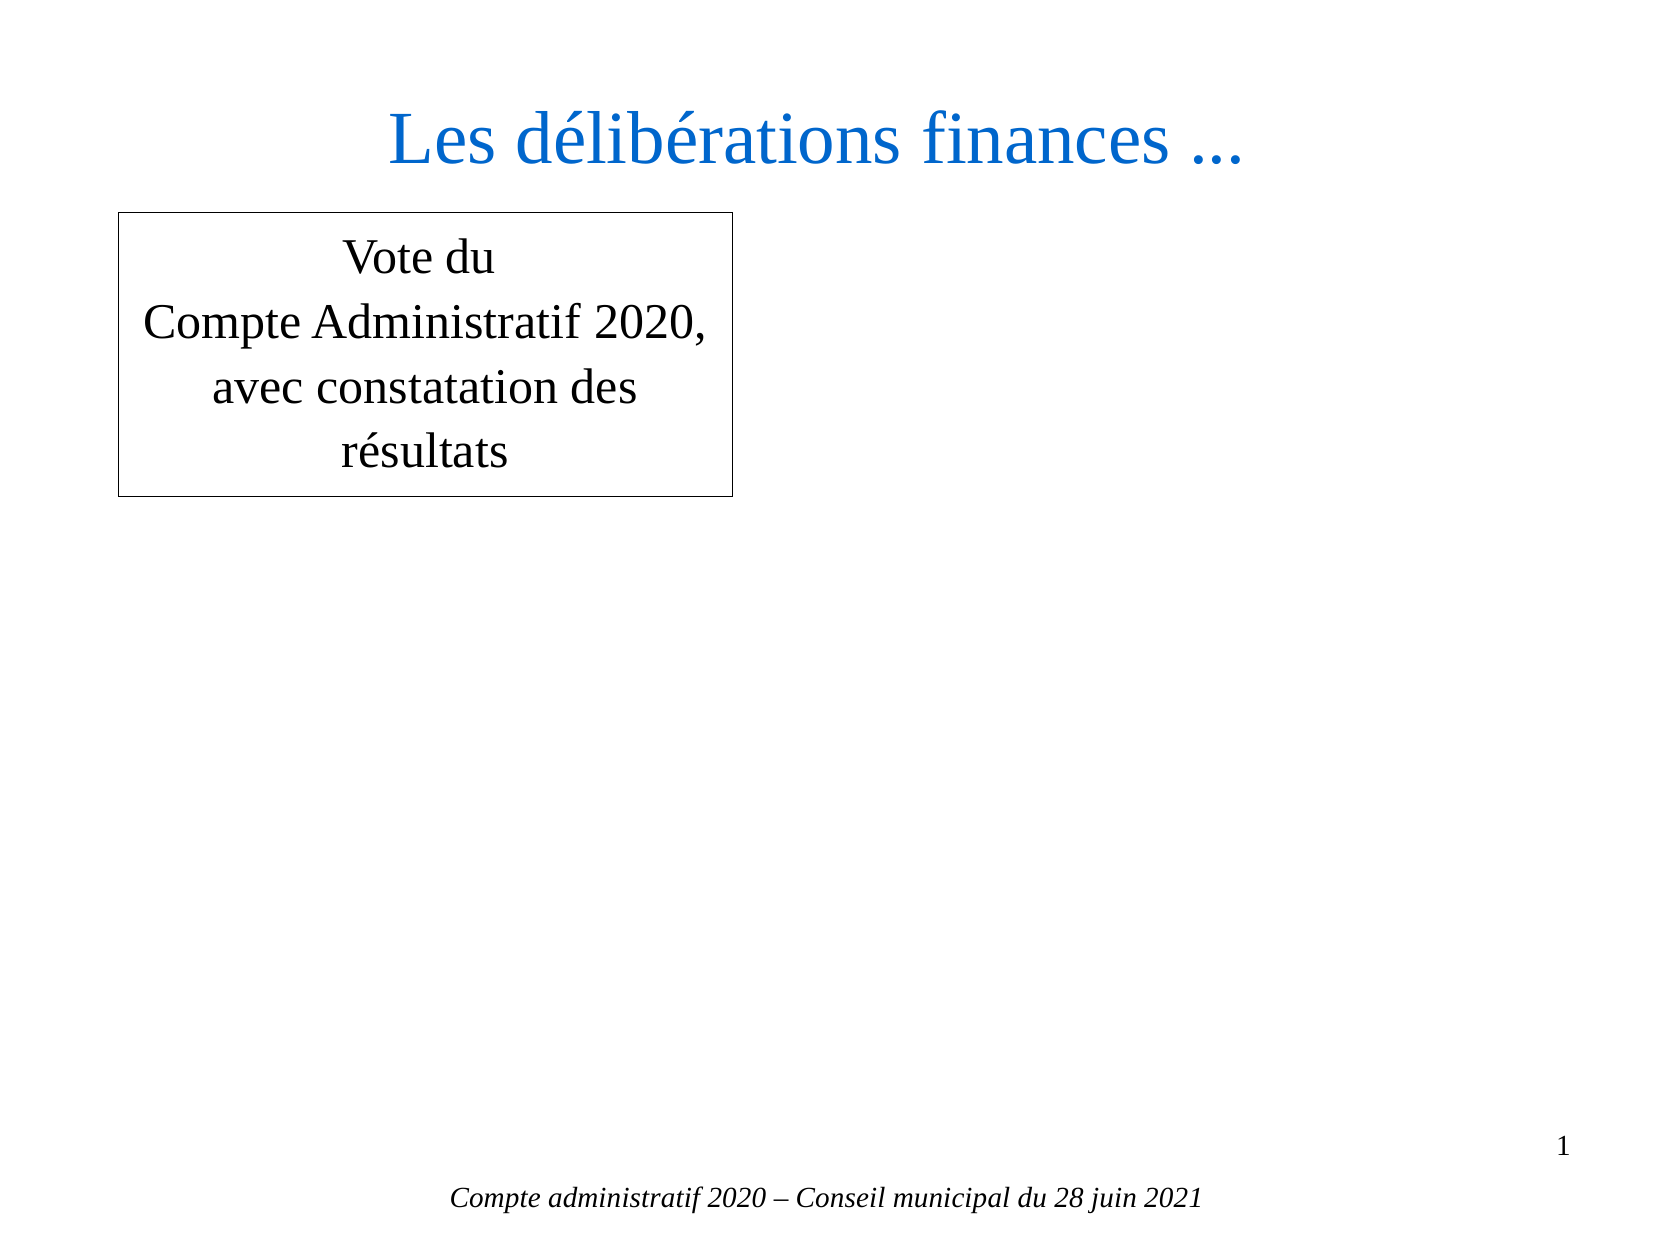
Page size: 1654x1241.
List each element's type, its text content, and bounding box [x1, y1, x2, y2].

text_box Vote du Compte Administratif 2020, avec constatation des résultats [118, 212, 733, 497]
title Les délibérations finances ... [82, 82, 1571, 195]
